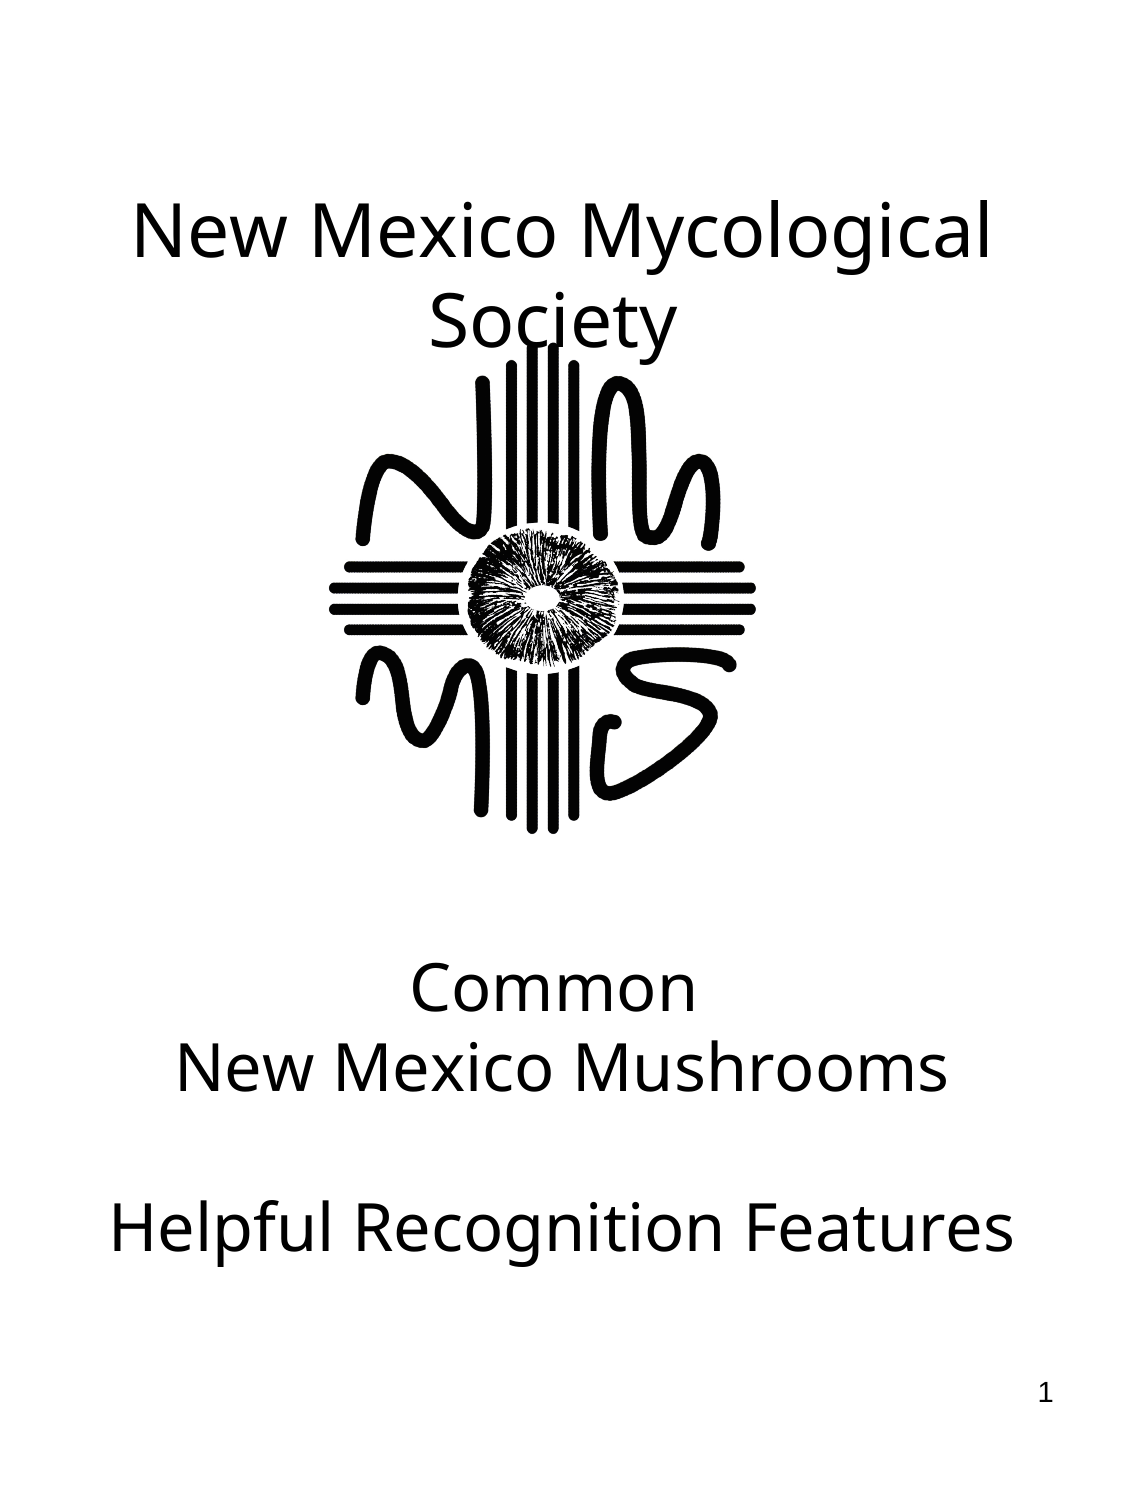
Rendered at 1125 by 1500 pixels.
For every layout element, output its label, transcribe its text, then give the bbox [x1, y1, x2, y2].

text_box New Mexico Mycological Society [0, 174, 1125, 371]
text_box <number> [806, 1365, 1069, 1471]
picture [324, 371, 763, 837]
text_box Common New Mexico Mushrooms Helpful Recognition Features [75, 937, 1051, 1353]
